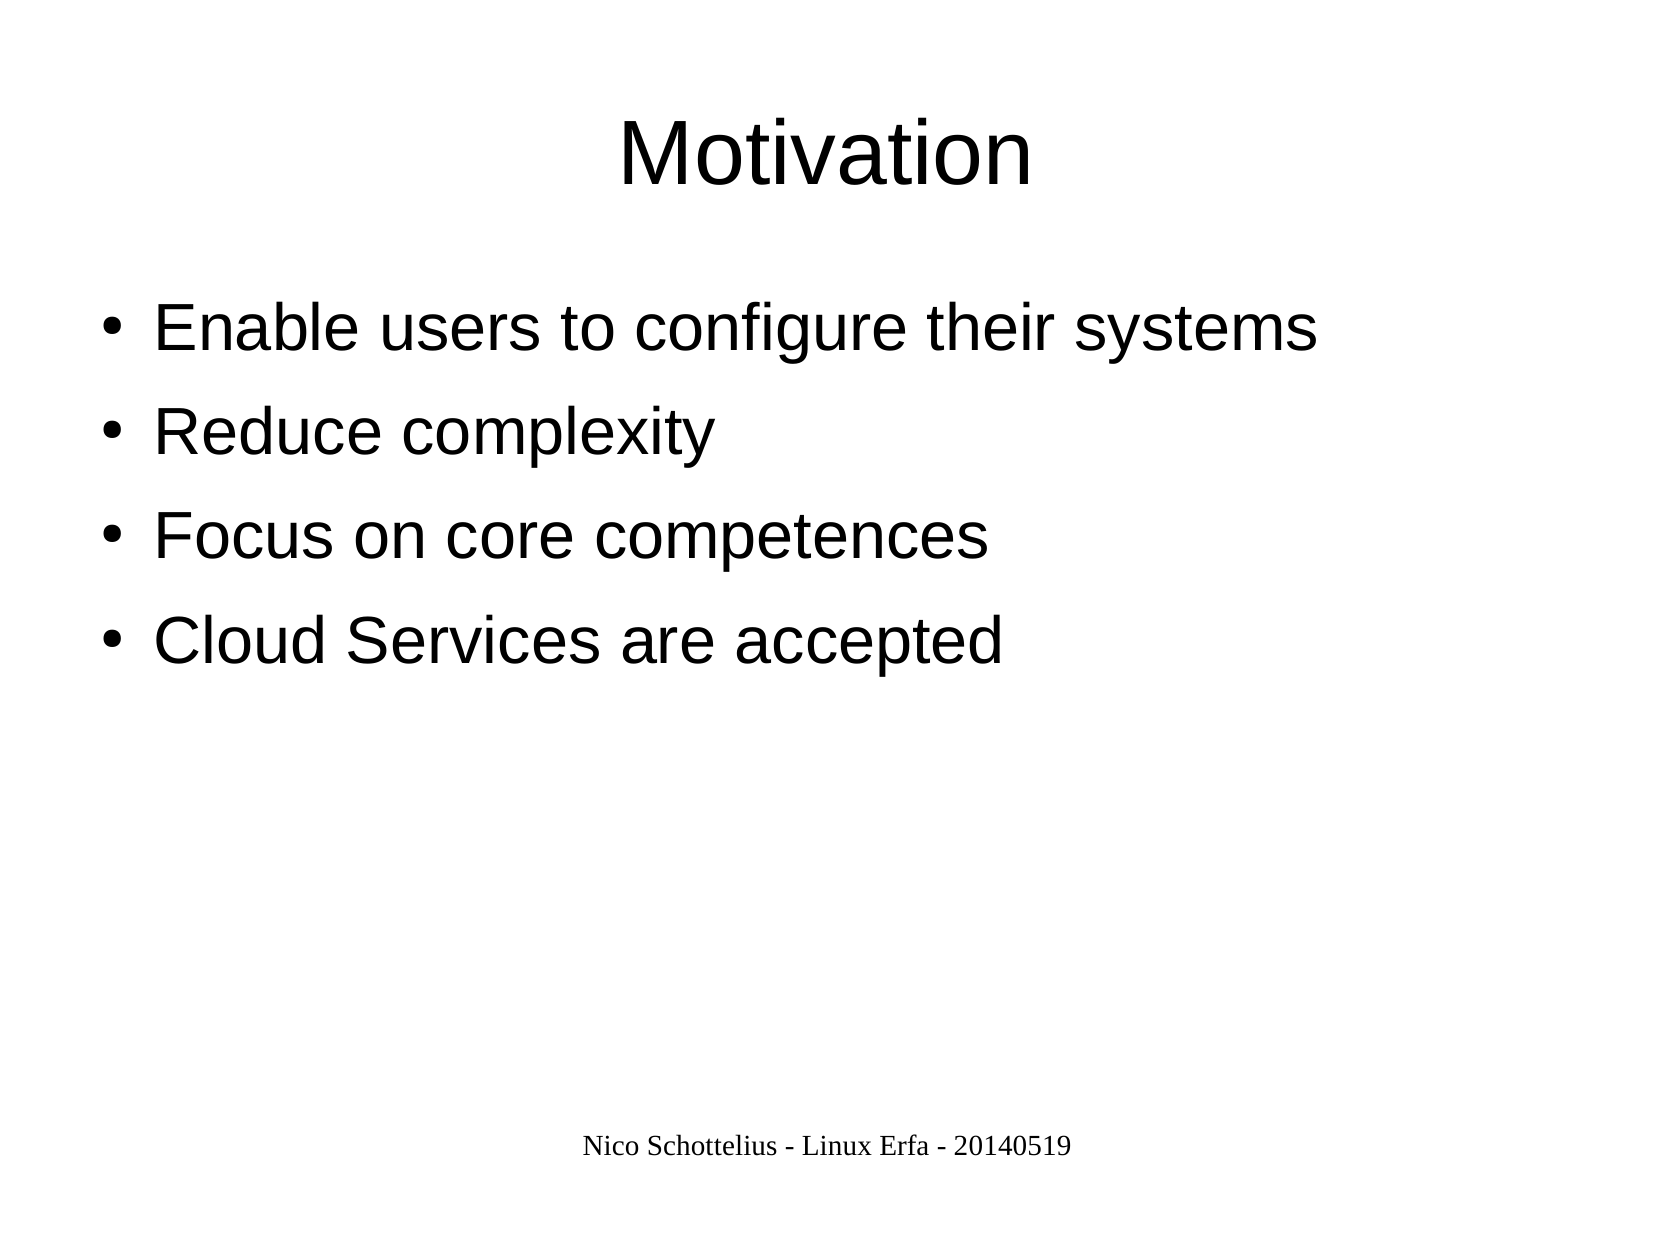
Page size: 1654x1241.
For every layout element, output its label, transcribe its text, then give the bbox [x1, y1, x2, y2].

title Motivation [82, 49, 1571, 257]
list Enable users to configure their systems Reduce complexity Focus on core competences Cloud Services are accepted [82, 290, 1538, 1010]
